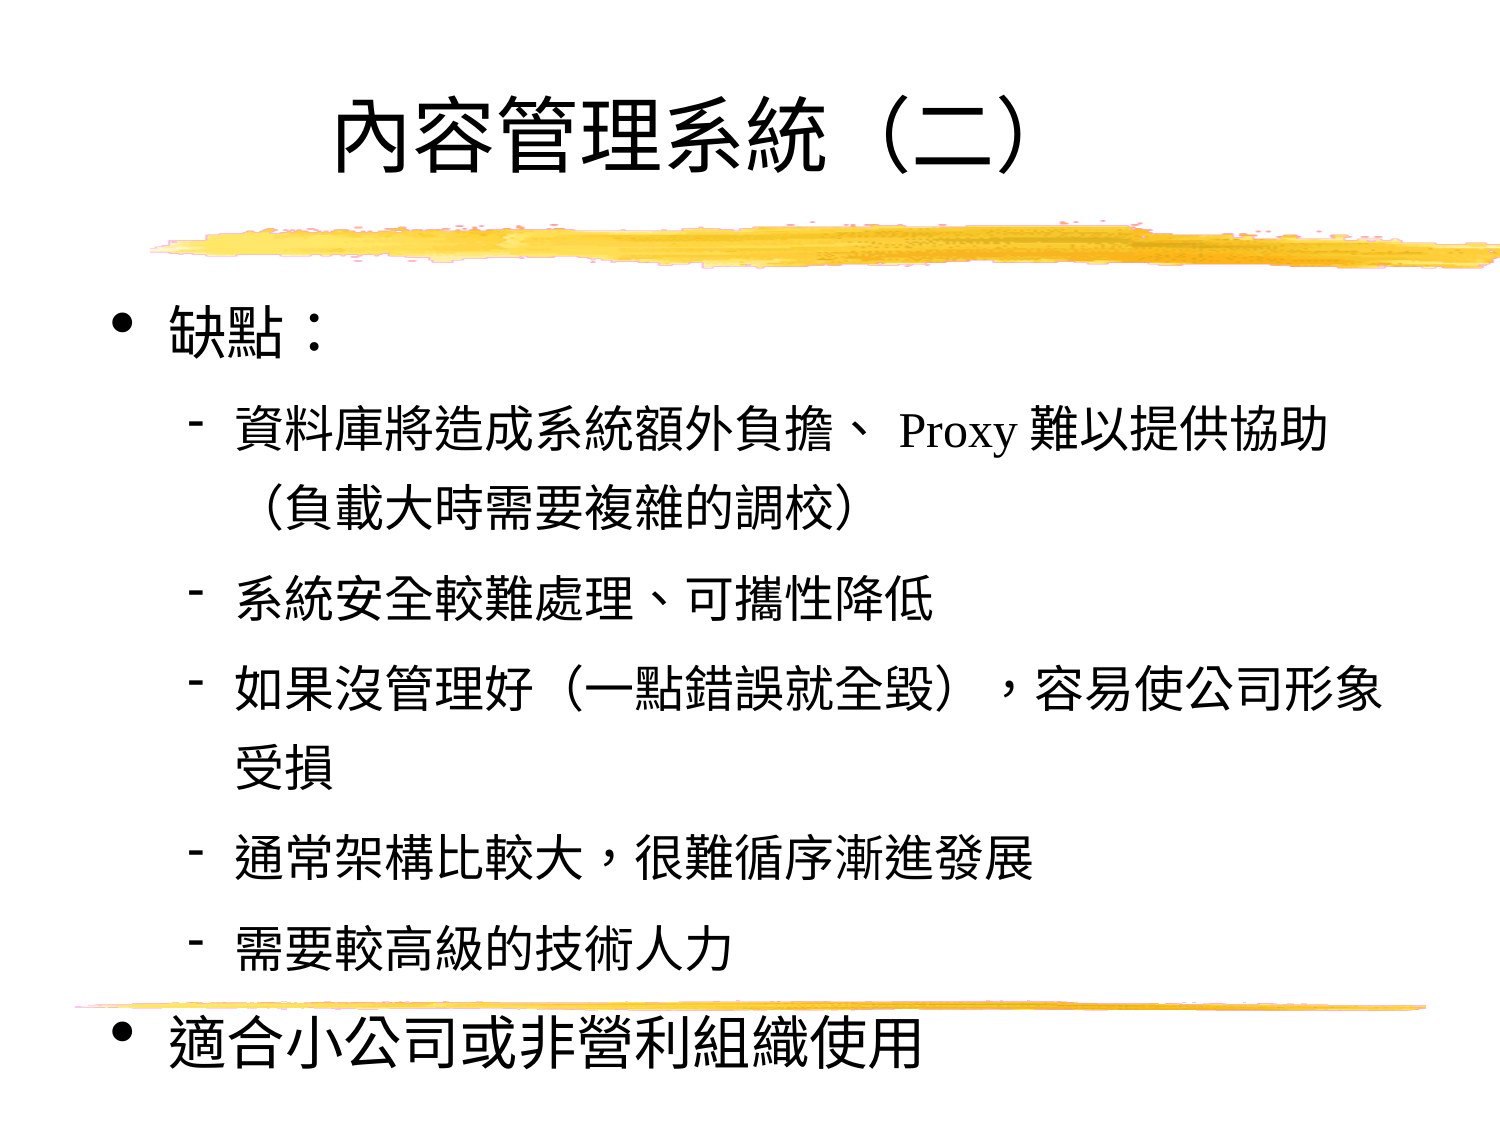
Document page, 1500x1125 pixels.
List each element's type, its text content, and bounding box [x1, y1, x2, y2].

picture [75, 999, 1426, 1013]
title 內容管理系統（二） [66, 30, 1342, 231]
picture [150, 215, 1500, 279]
list 缺點： 資料庫將造成系統額外負擔、Proxy難以提供協助（負載大時需要複雜的調校） 系統安全較難處理、可攜性降低 如果沒管理好（一點錯誤就全毀），容易使公司形象受損 通常架構比較大，很難循序漸進發展 需要較高級的技術人力 適合小公司或非營利組織使用 [112, 287, 1388, 963]
